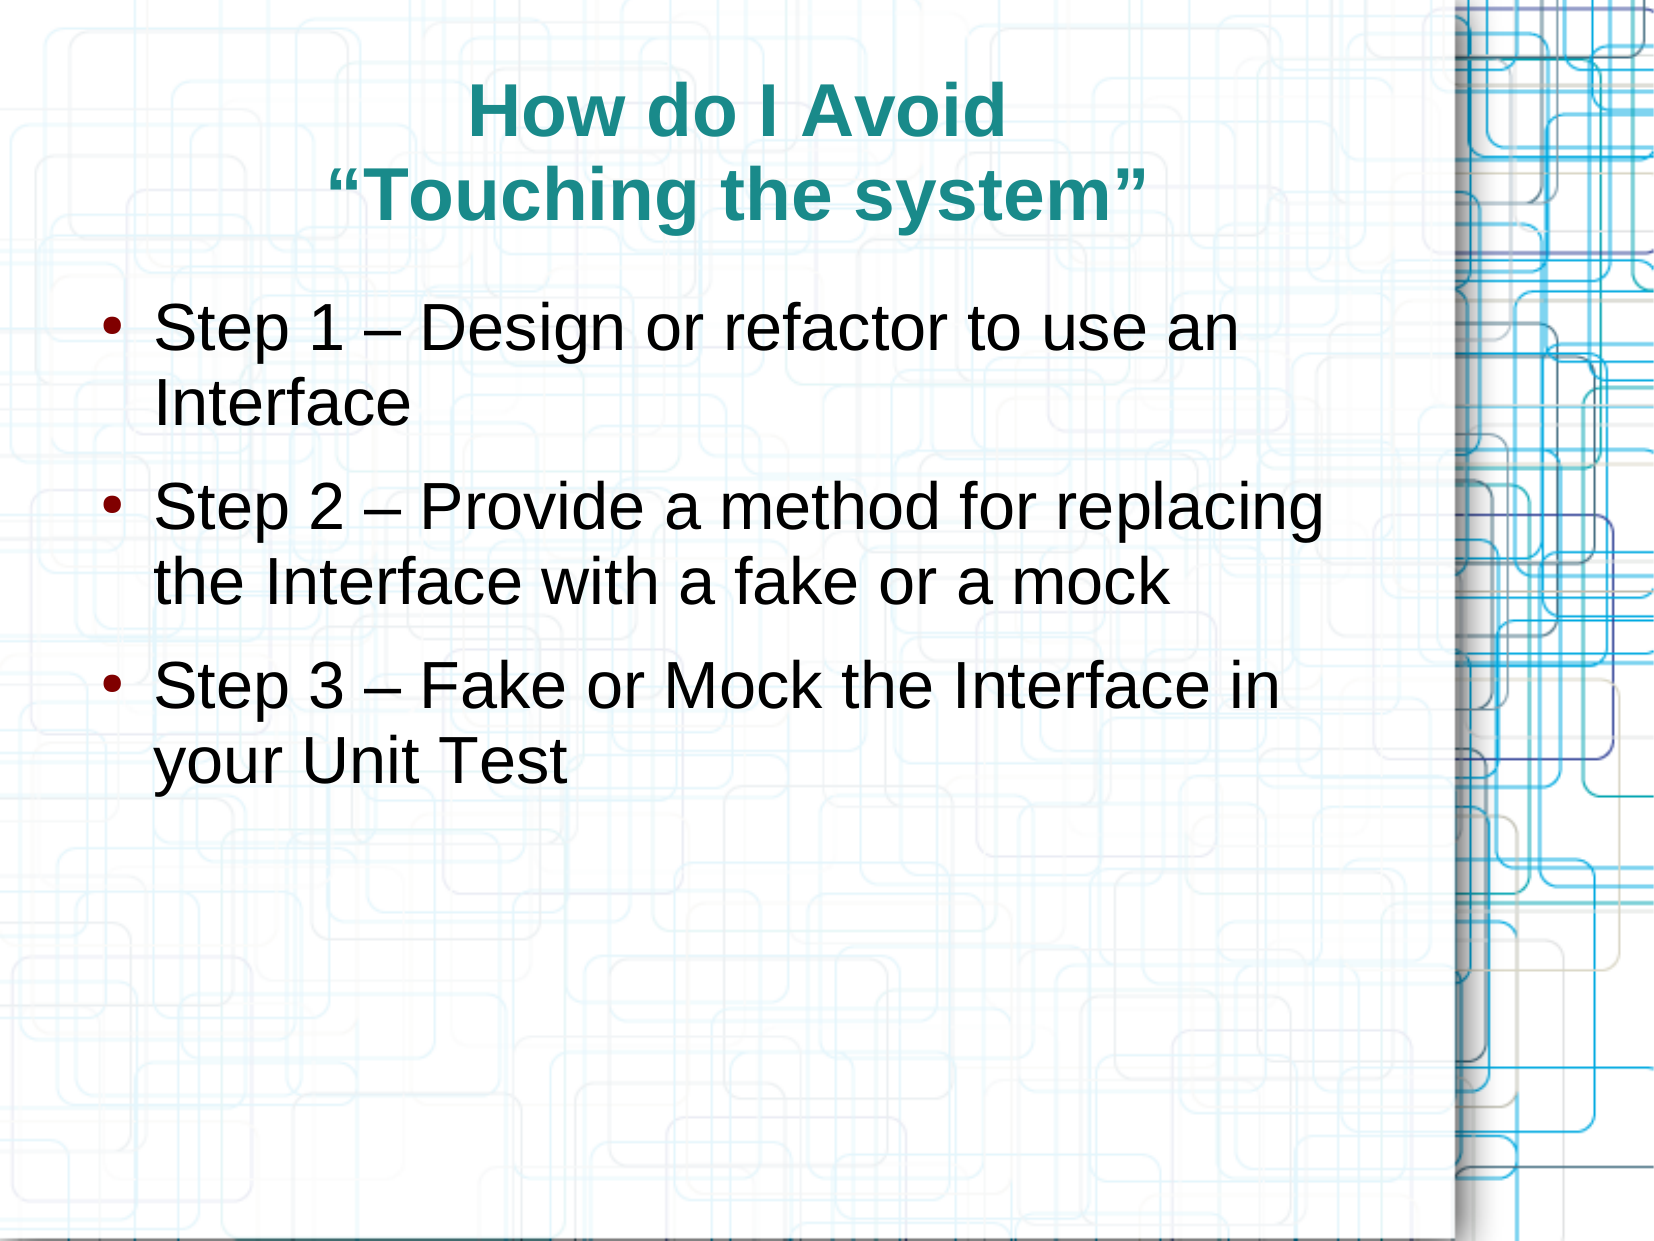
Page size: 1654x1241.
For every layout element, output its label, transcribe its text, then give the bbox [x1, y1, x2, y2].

picture [0, 0, 1654, 1241]
list Step 1 – Design or refactor to use an Interface Step 2 – Provide a method for replacing the Interface with a fake or a mock Step 3 – Fake or Mock the Interface in your Unit Test [82, 290, 1418, 1109]
title How do I Avoid “Touching the system” [59, 49, 1418, 257]
